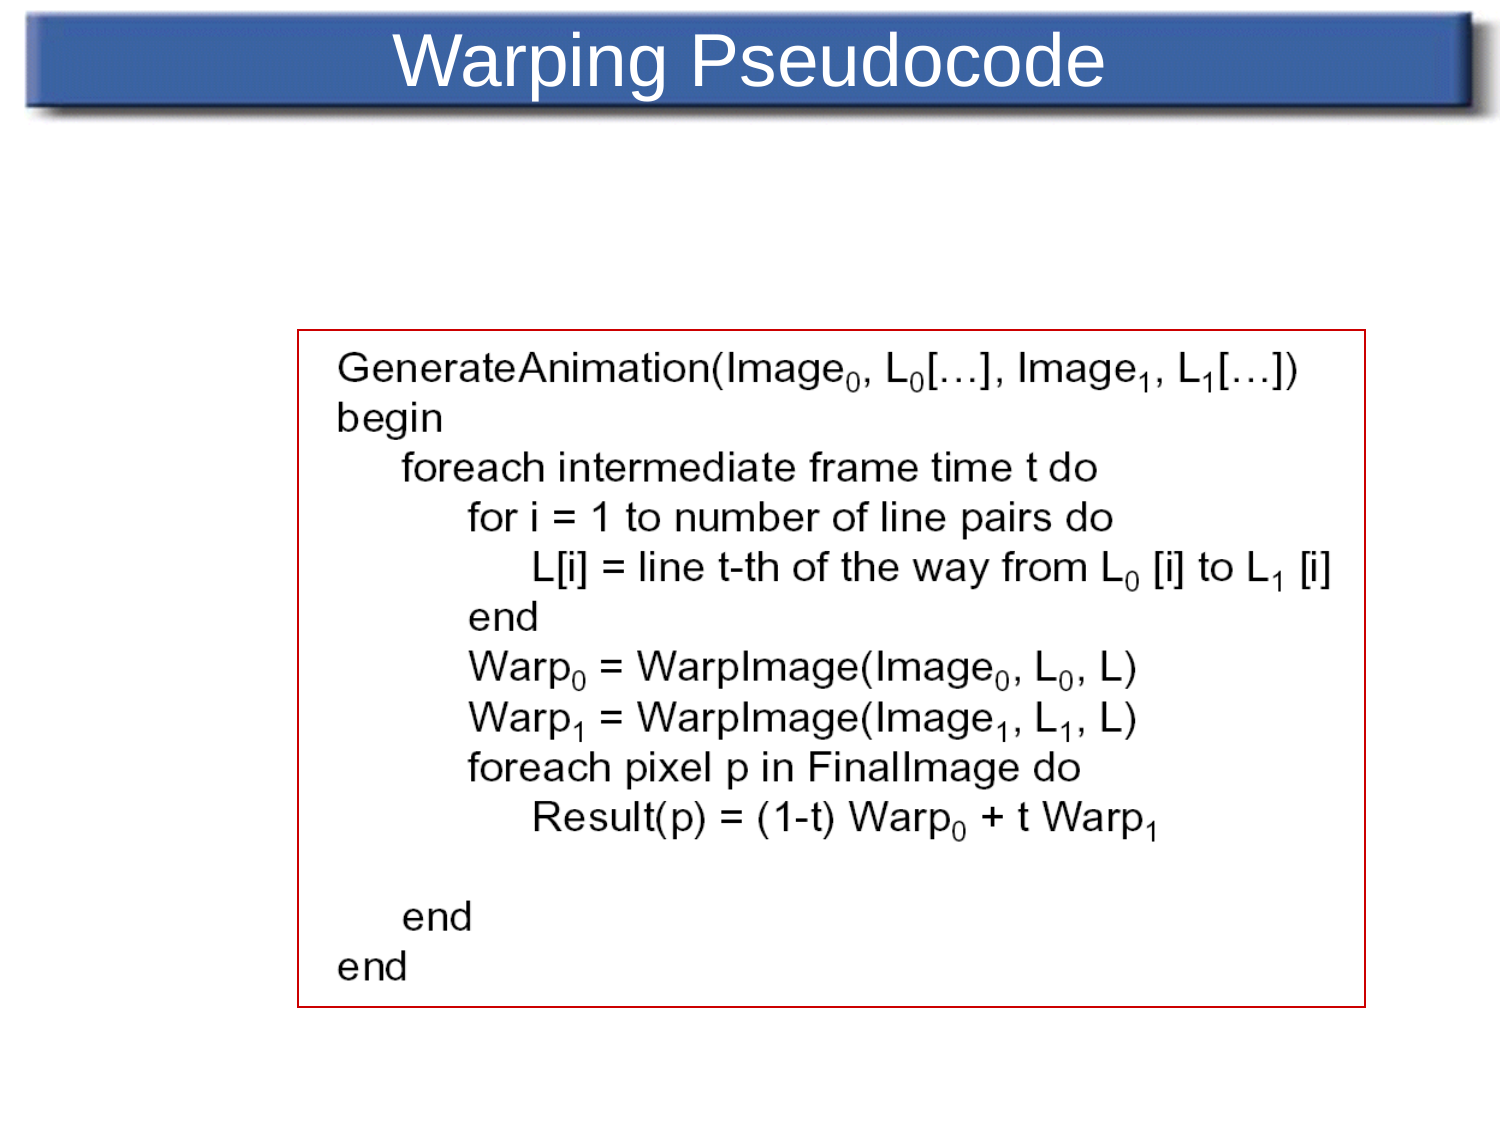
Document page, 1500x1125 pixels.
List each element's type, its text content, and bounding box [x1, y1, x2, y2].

picture [298, 331, 1365, 1007]
title Warping Pseudocode [110, 3, 1389, 110]
picture [24, 9, 1500, 125]
